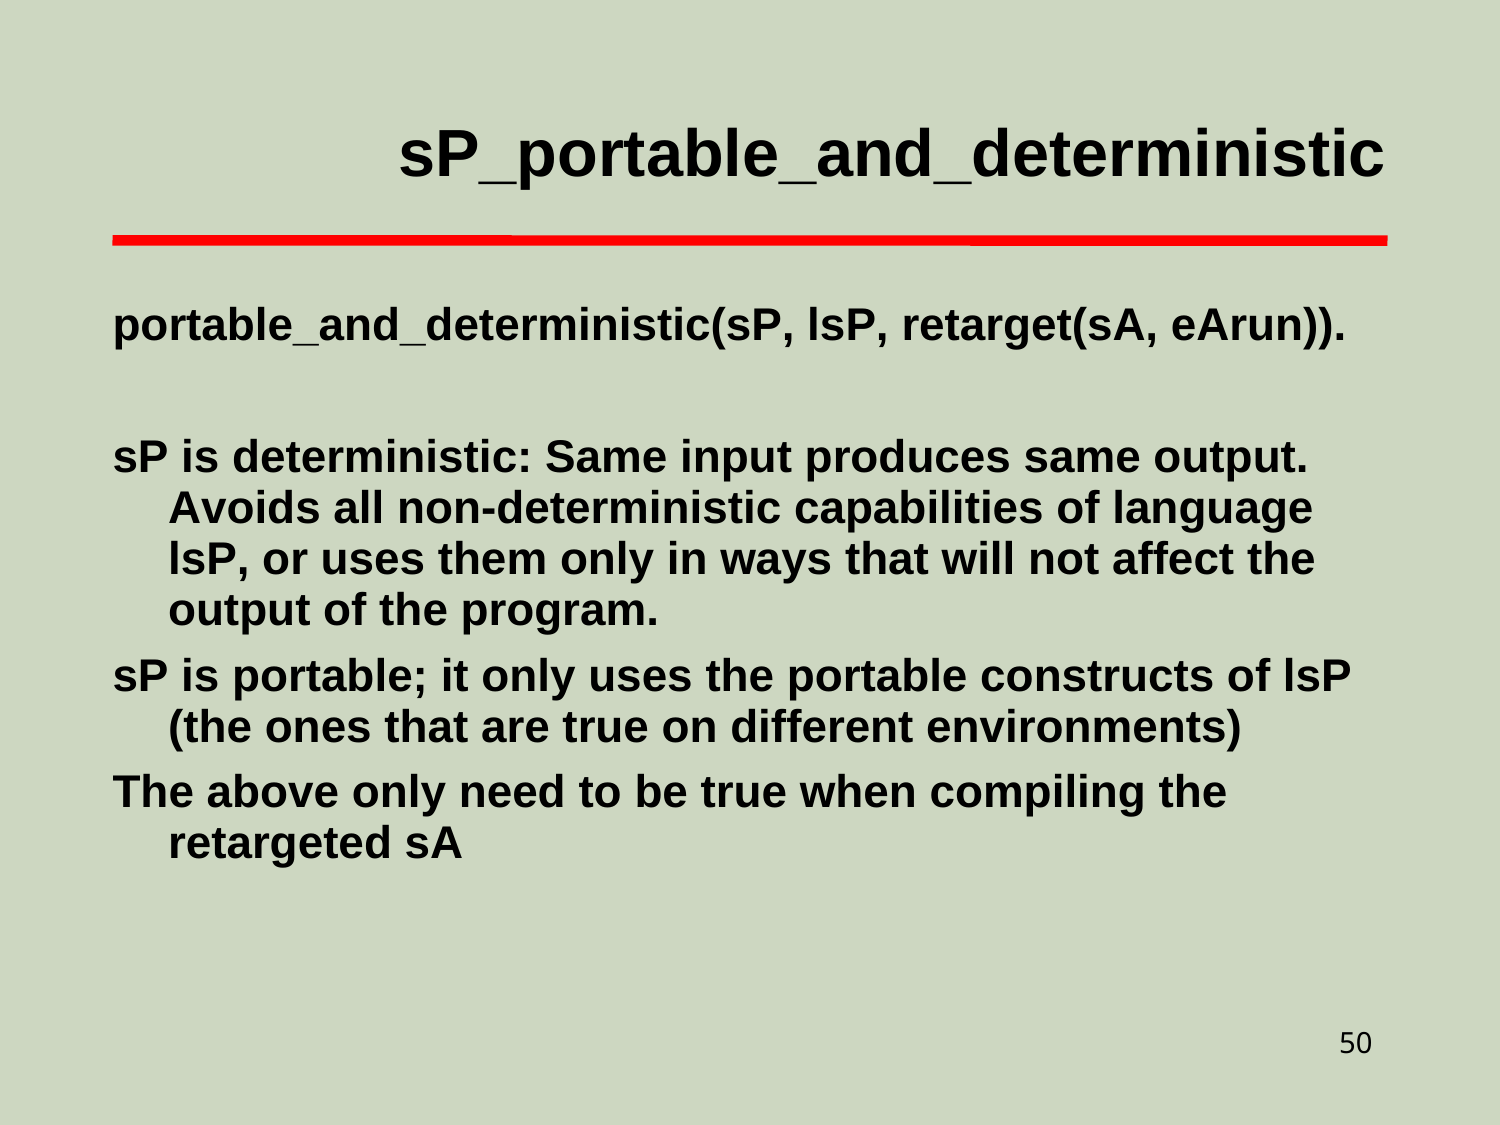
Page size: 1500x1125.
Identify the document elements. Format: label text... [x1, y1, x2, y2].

title sP_portable_and_deterministic [124, 117, 1387, 192]
list portable_and_deterministic(sP, lsP, retarget(sA, eArun)). sP is deterministic: Same input produces same output. Avoids all non-deterministic capabilities of language lsP, or uses them only in ways that will not affect the output of the program. sP is portable; it only uses the portable constructs of lsP (the ones that are true on different environments) The above only need to be true when compiling the retargeted sA [112, 299, 1387, 1099]
